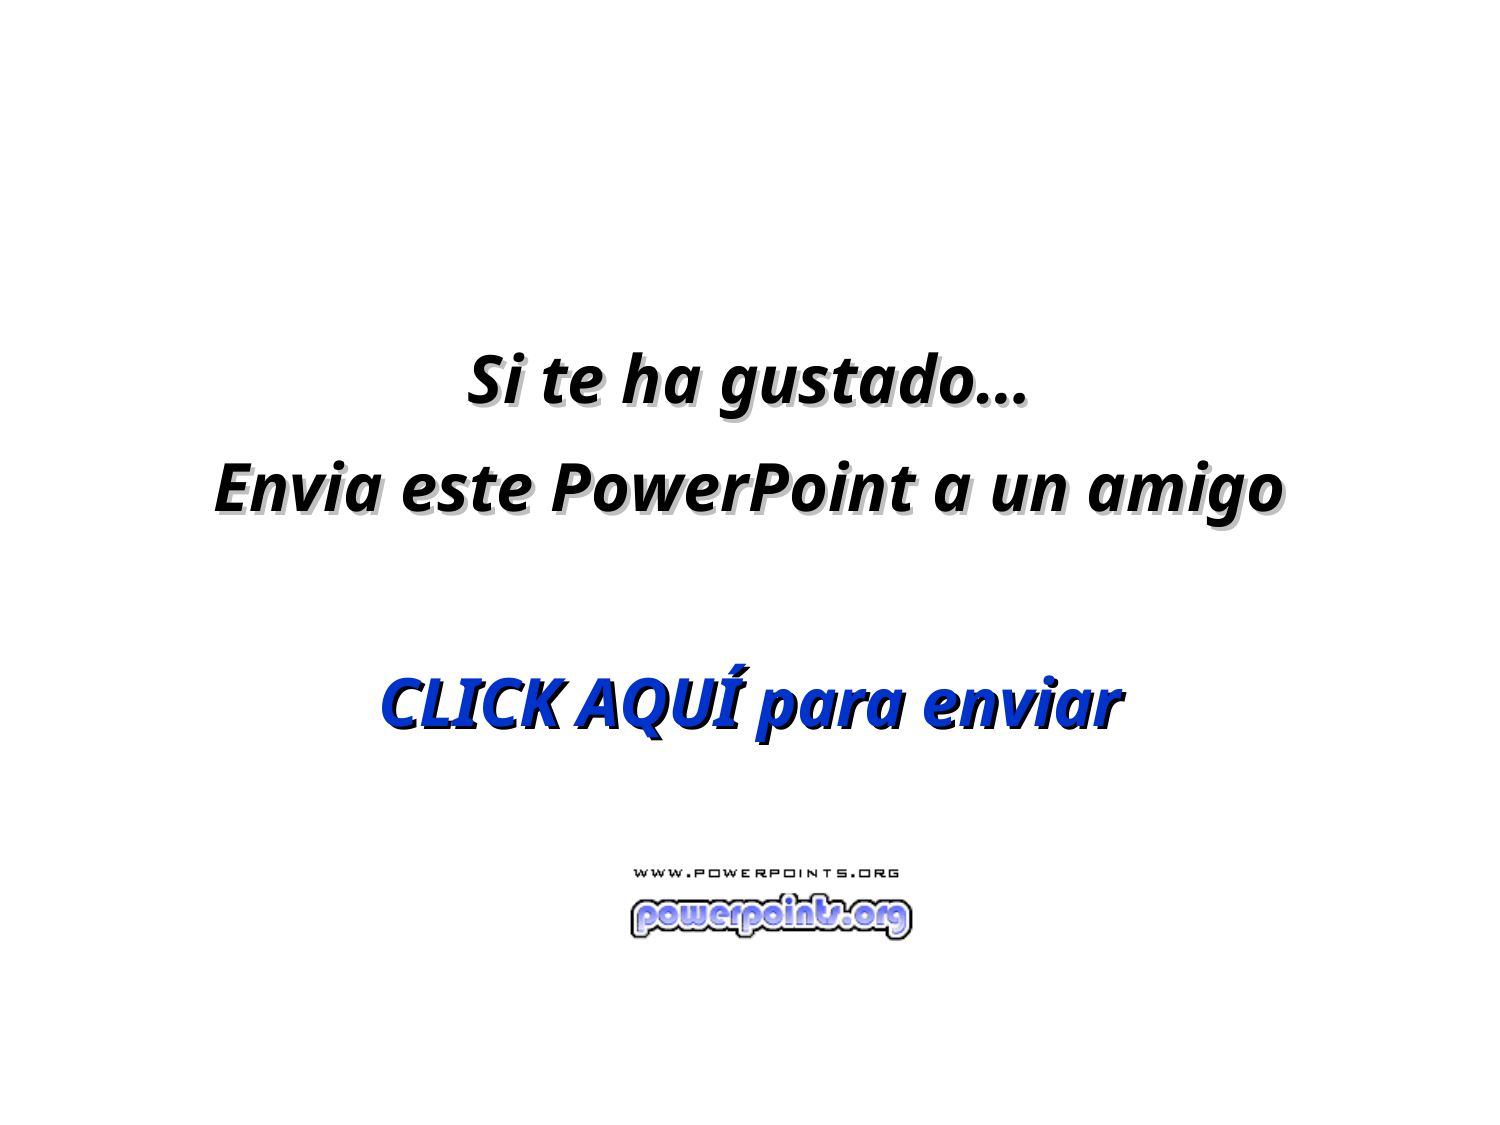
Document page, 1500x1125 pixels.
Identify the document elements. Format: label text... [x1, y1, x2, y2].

picture [620, 857, 922, 949]
list Si te ha gustado… Envia este PowerPoint a un amigo CLICK AQUÍ para enviar [112, 324, 1388, 1000]
